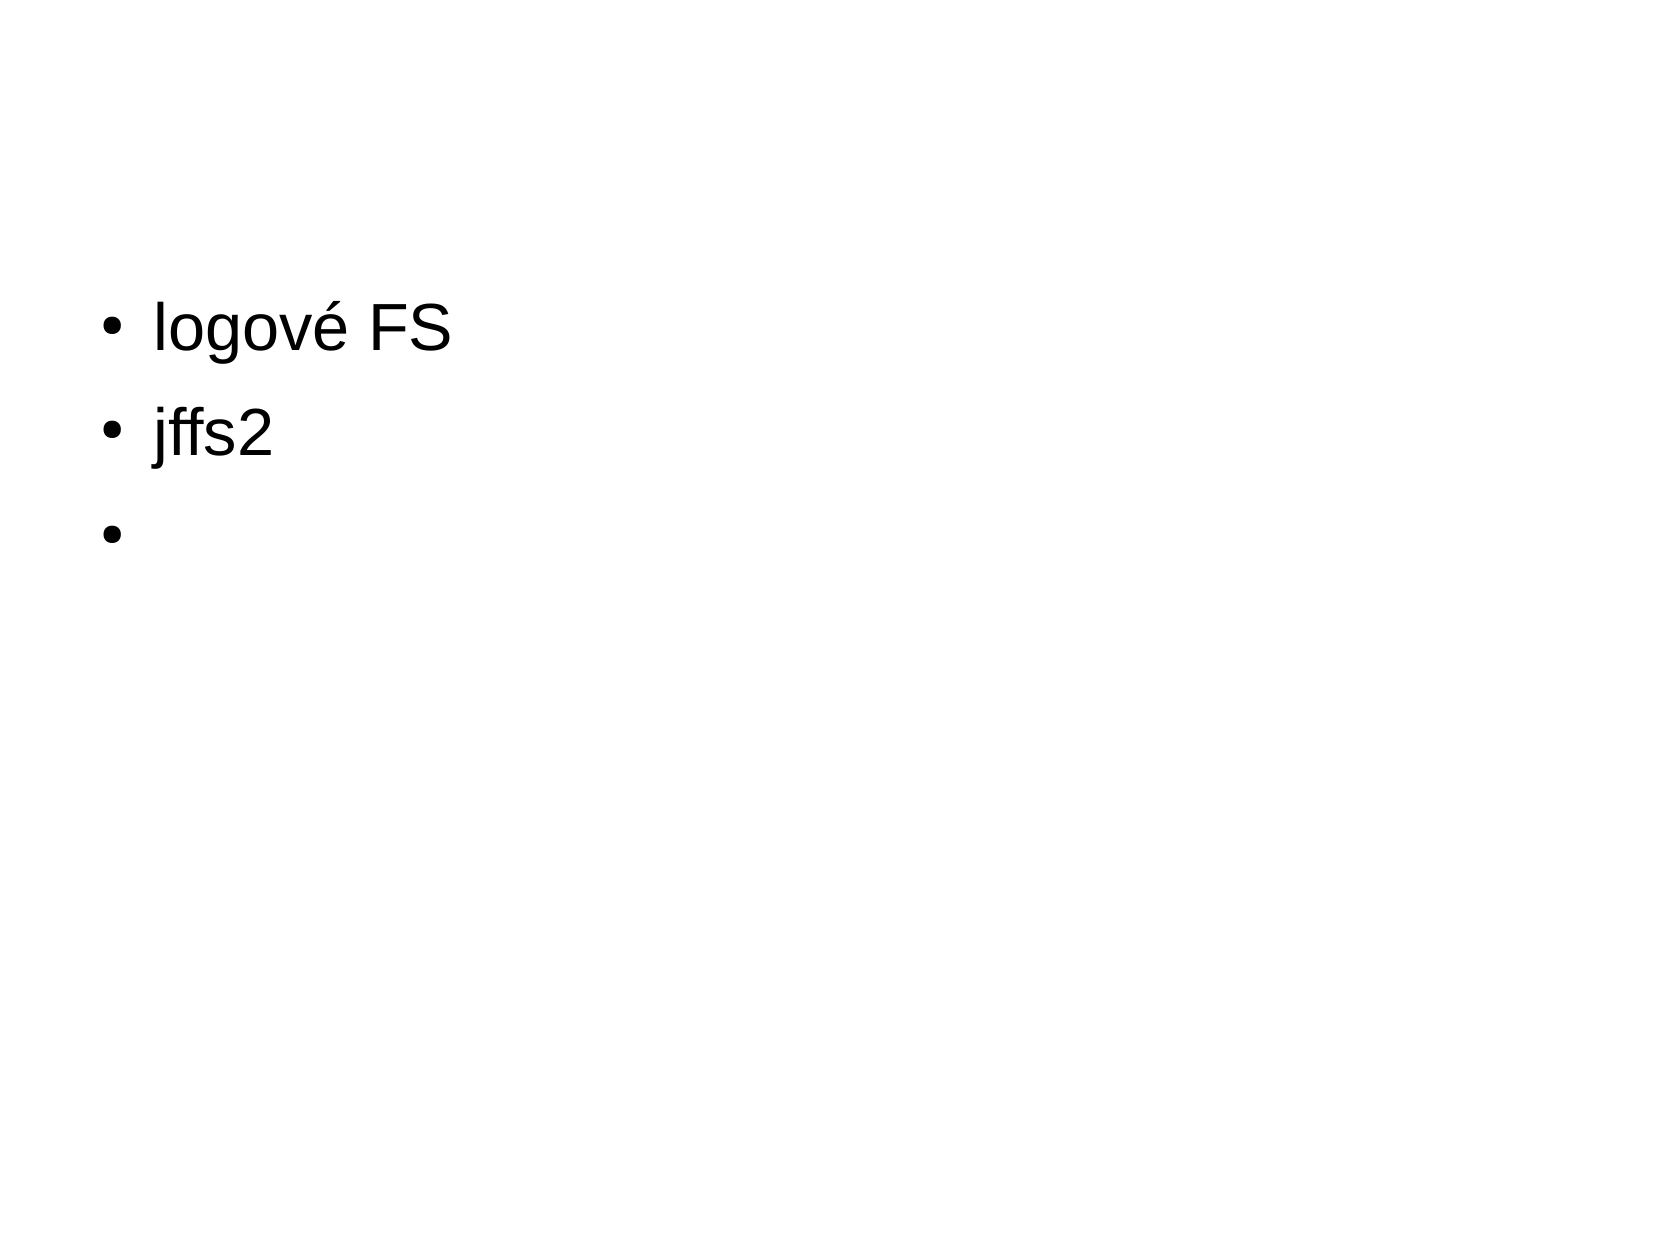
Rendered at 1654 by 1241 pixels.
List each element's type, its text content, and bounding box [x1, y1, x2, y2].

list logové FS jffs2 [82, 290, 1571, 1010]
